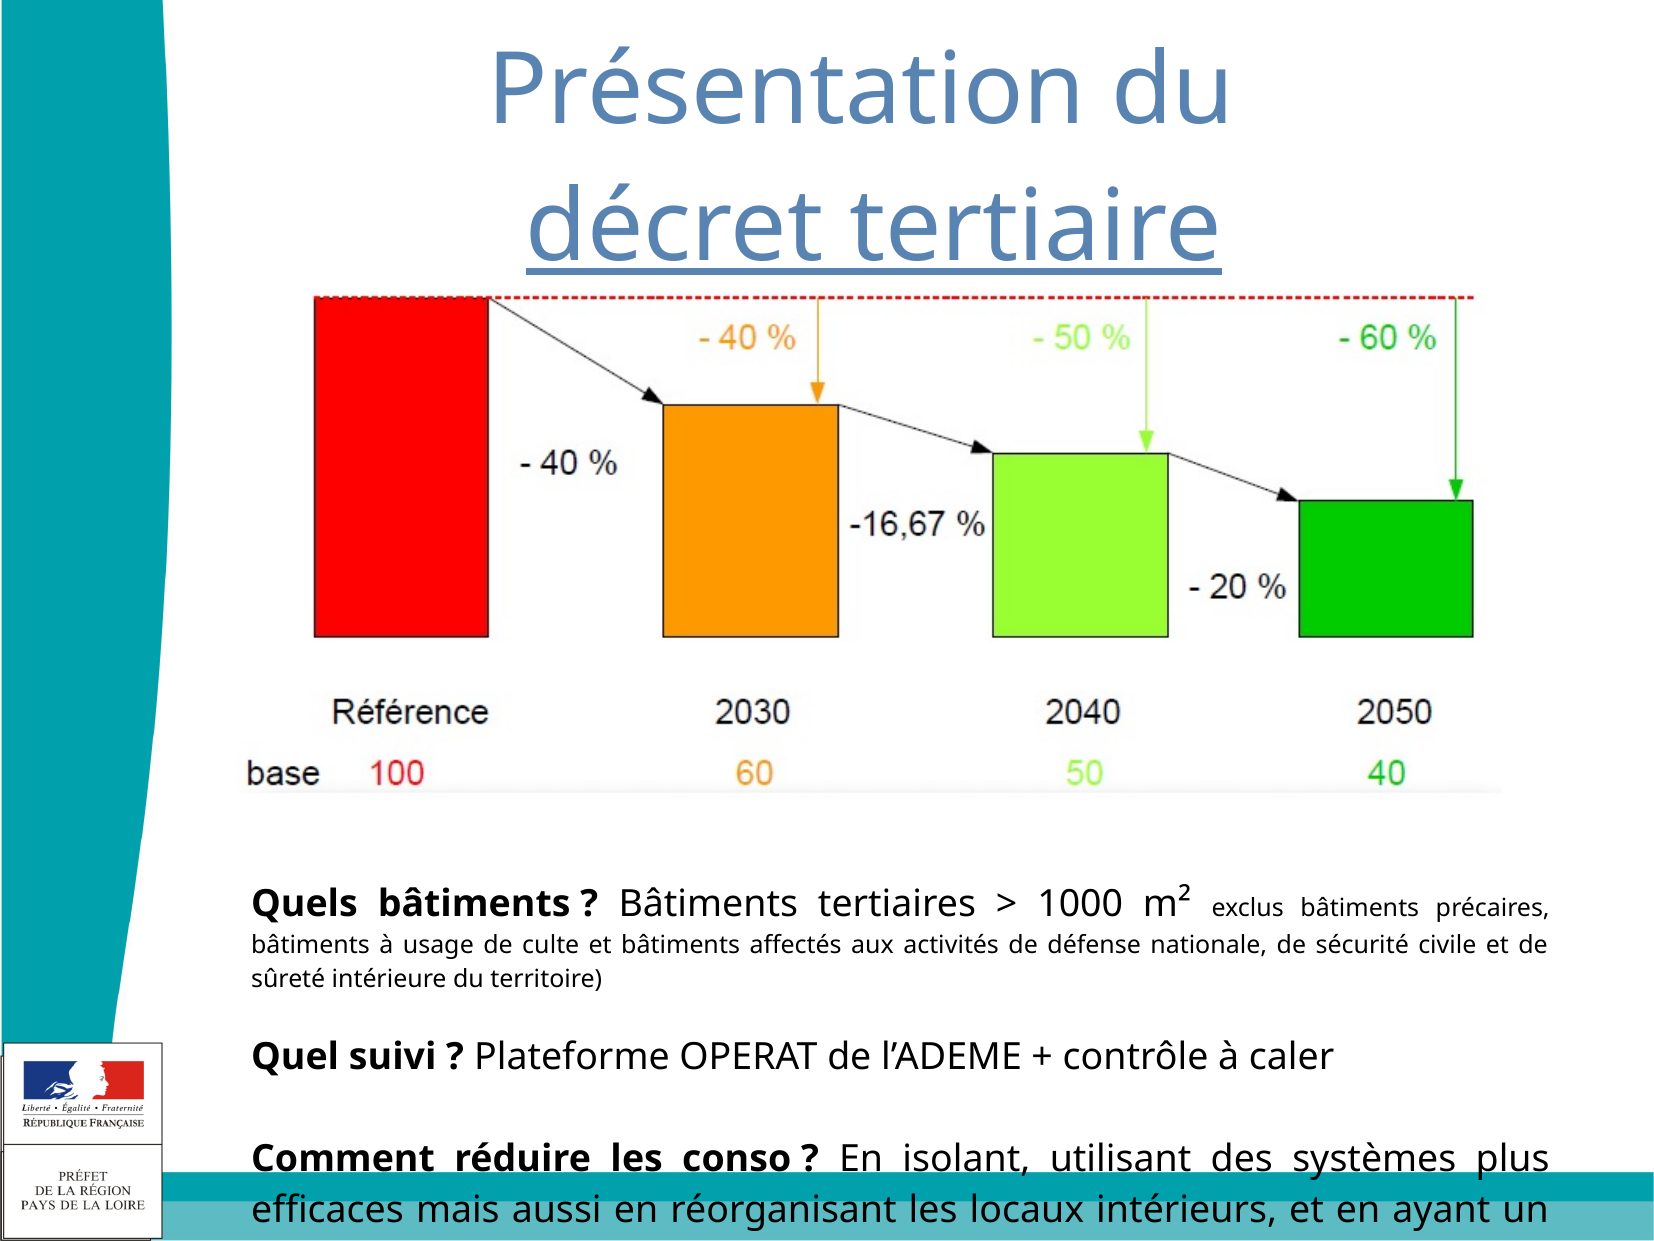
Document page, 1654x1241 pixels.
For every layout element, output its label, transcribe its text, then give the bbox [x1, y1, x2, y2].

title Présentation du décret tertiaire [177, 56, 1571, 250]
text_box Quels bâtiments ? Bâtiments tertiaires > 1000 m² exclus bâtiments précaires, bâtiments à usage de culte et bâtiments affectés aux activités de défense nationale, de sécurité civile et de sûreté intérieure du territoire) Quel suivi ? Plateforme OPERAT de l’ADEME + contrôle à caler Comment réduire les conso ? En isolant, utilisant des systèmes plus efficaces mais aussi en réorganisant les locaux intérieurs, et en ayant un usage plus raisonné (actions propriétaires ET usagers/locataires) [236, 826, 1565, 1241]
picture [0, 0, 1654, 1241]
